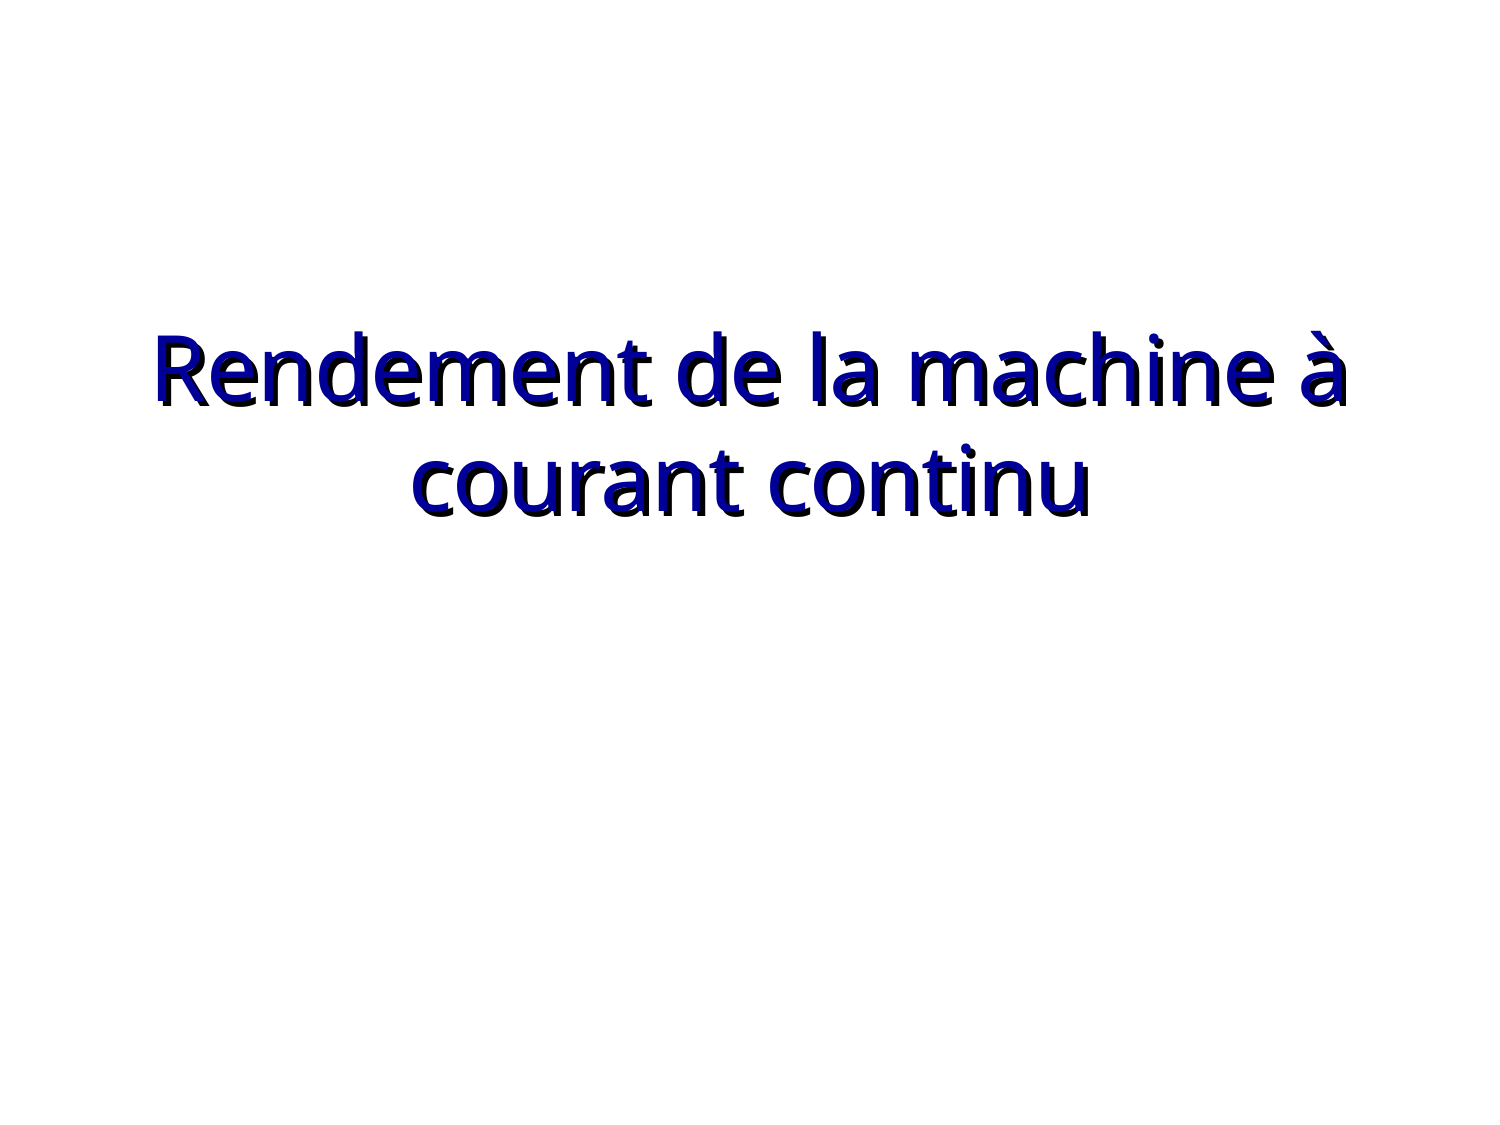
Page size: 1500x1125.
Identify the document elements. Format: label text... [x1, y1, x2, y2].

title Rendement de la machine à courant continu [112, 349, 1388, 538]
